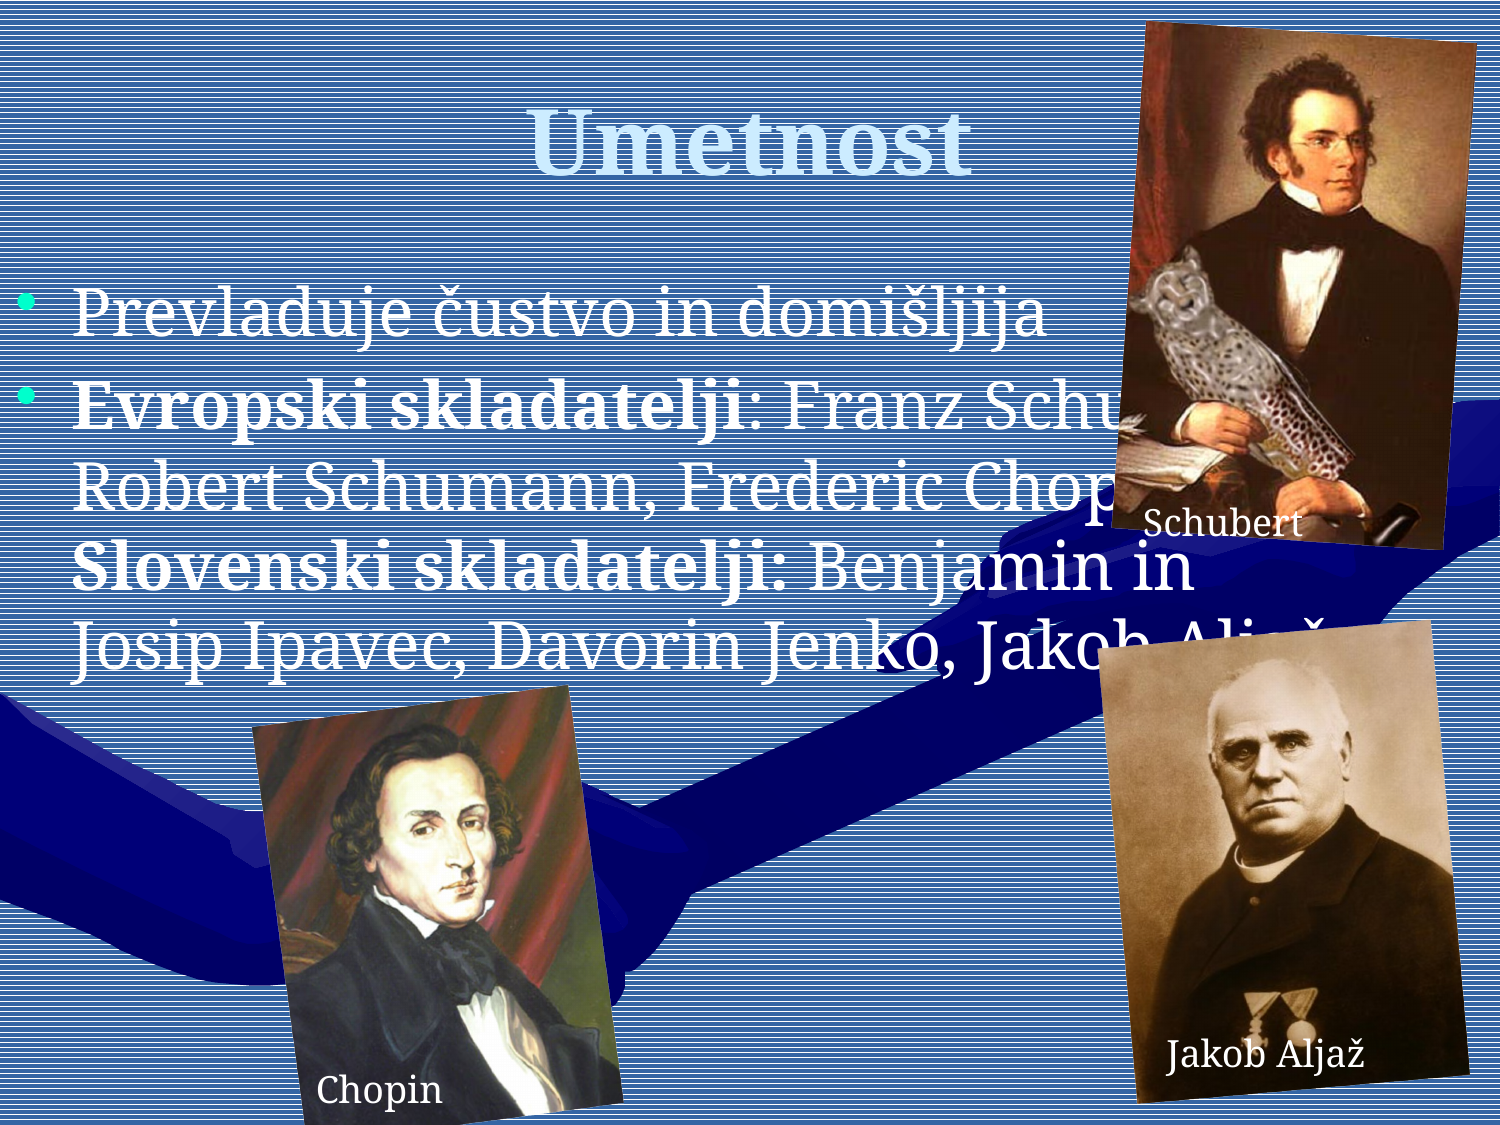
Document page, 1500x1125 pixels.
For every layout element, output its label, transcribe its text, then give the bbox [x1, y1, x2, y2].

picture [251, 684, 624, 1125]
picture [1111, 20, 1477, 550]
picture [1097, 619, 1470, 1104]
text_box Chopin [301, 1058, 491, 1119]
text_box Jakob Aljaž [1151, 1023, 1447, 1083]
text_box Schubert [1128, 491, 1412, 552]
list Prevladuje čustvo in domišljija Evropski skladatelji: Franz Schubert, Robert Schumann, Frederic Chopin Slovenski skladatelji: Benjamin in Josip Ipavec, Davorin Jenko, Jakob Aljaž [0, 262, 1350, 1000]
title Umetnost [75, 45, 1143, 233]
